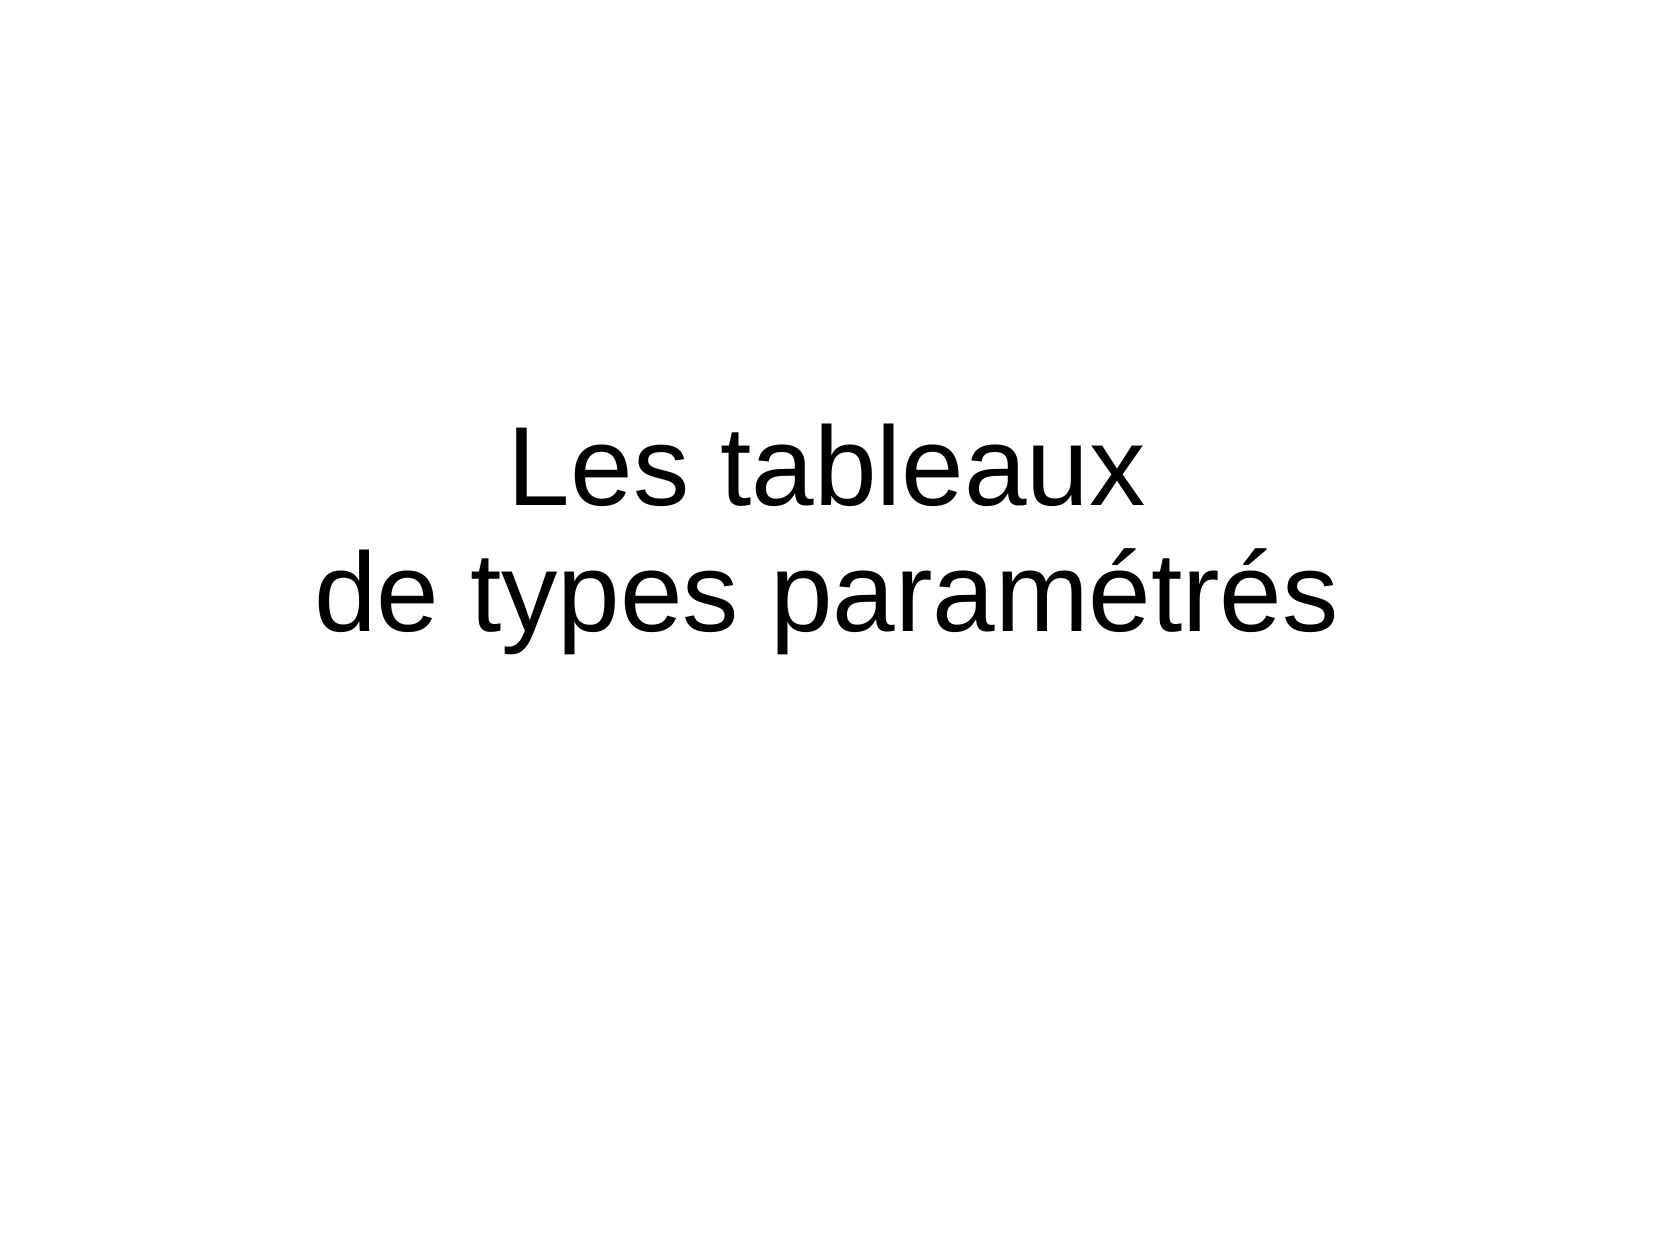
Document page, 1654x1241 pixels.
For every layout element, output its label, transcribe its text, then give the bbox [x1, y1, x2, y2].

subtitle Les tableaux de types paramétrés [82, 49, 1571, 1010]
